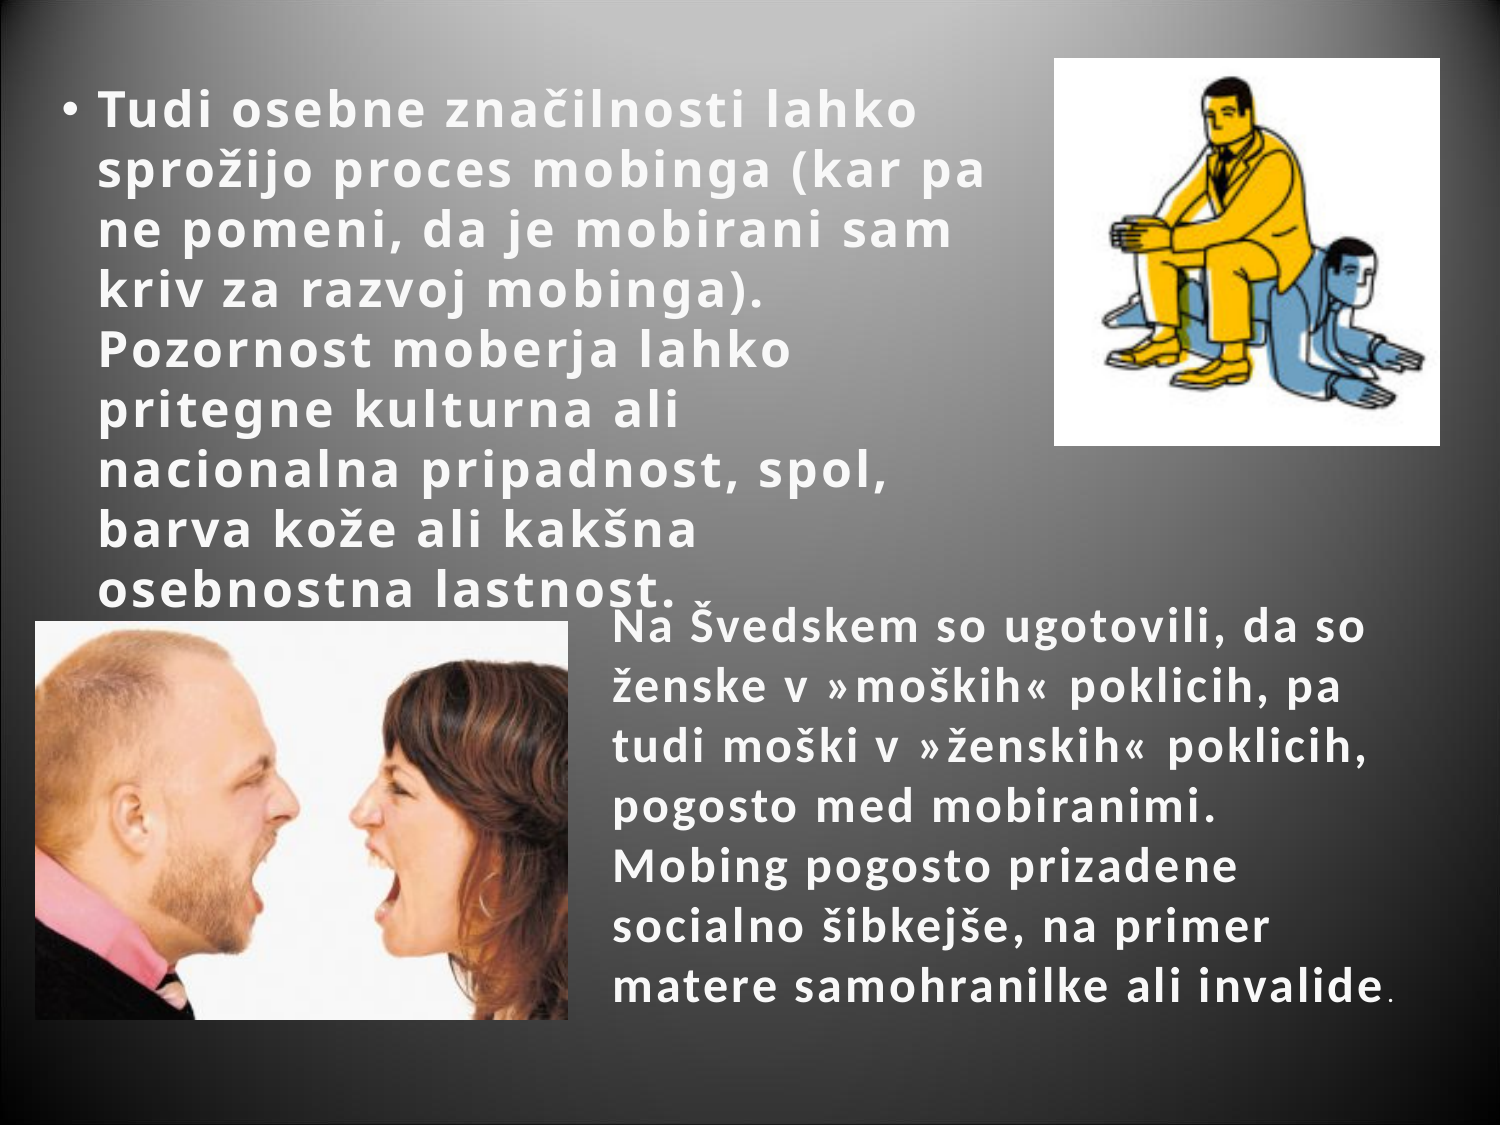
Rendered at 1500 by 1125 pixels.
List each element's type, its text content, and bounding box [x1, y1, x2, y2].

picture [0, 0, 1500, 1125]
text_box Tudi osebne značilnosti lahko sprožijo proces mobinga (kar pa ne pomeni, da je mobirani sam kriv za razvoj mobinga). Pozornost moberja lahko pritegne kulturna ali nacionalna pripadnost, spol, barva kože ali kakšna osebnostna lastnost. [46, 70, 1020, 626]
text_box Na Švedskem so ugotovili, da so ženske v »moških« poklicih, pa tudi moški v »ženskih« poklicih, pogosto med mobiranimi. Mobing pogosto prizadene socialno šibkejše, na primer matere samohranilke ali invalide. [597, 585, 1465, 1048]
